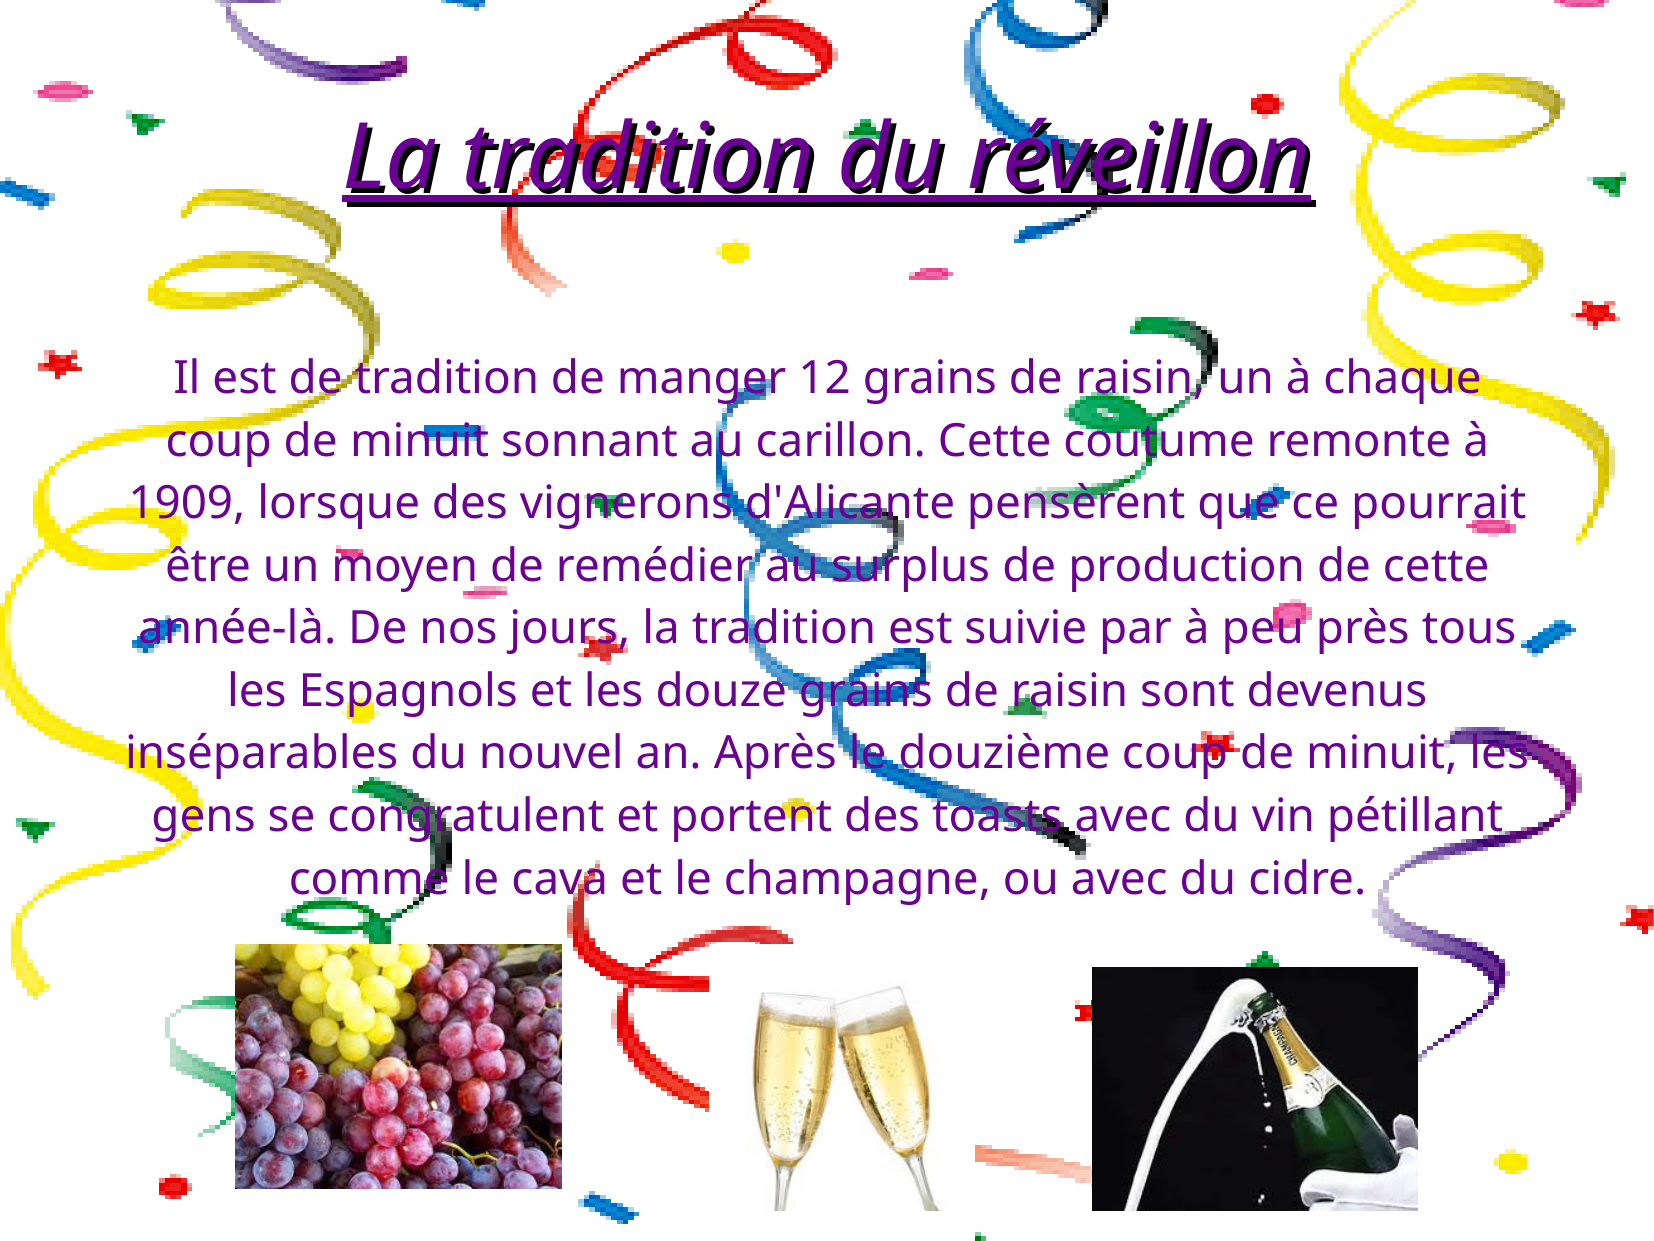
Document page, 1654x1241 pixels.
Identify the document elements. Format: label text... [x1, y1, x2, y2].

title La tradition du réveillon [82, 49, 1571, 257]
picture [0, 0, 1654, 1241]
list Il est de tradition de manger 12 grains de raisin, un à chaque coup de minuit sonnant au carillon. Cette coutume remonte à 1909, lorsque des vignerons d'Alicante pensèrent que ce pourrait être un moyen de remédier au surplus de production de cette année-là. De nos jours, la tradition est suivie par à peu près tous les Espagnols et les douze grains de raisin sont devenus inséparables du nouvel an. Après le douzième coup de minuit, les gens se congratulent et portent des toasts avec du vin pétillant comme le cava et le champagne, ou avec du cidre. [121, 344, 1534, 1127]
